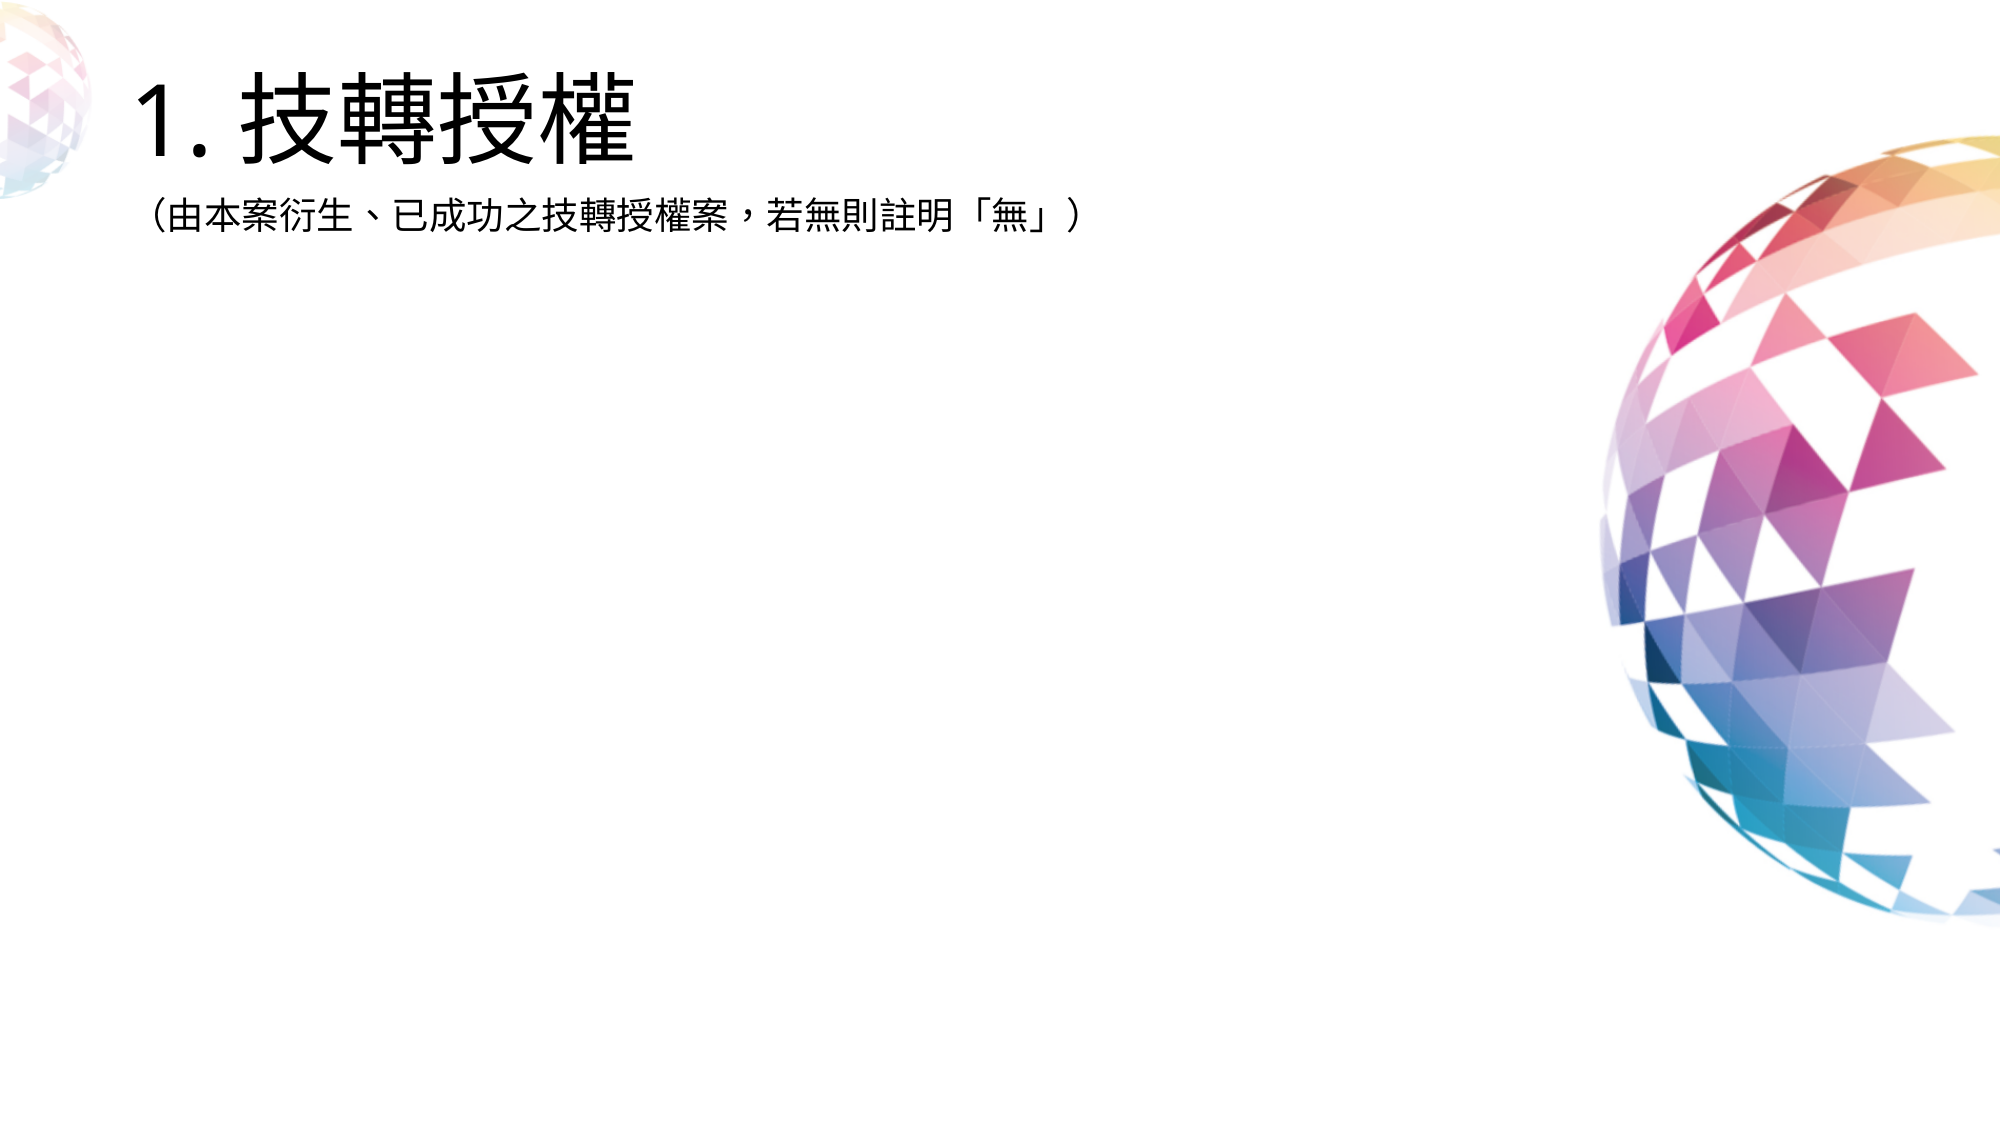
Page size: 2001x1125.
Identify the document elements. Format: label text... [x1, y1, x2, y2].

picture [0, 0, 2000, 1125]
text_box 1.技轉授權 [114, 38, 1750, 185]
text_box （由本案衍生、已成功之技轉授權案，若無則註明「無」） [114, 184, 1667, 245]
text_box [69, 185, 1795, 933]
